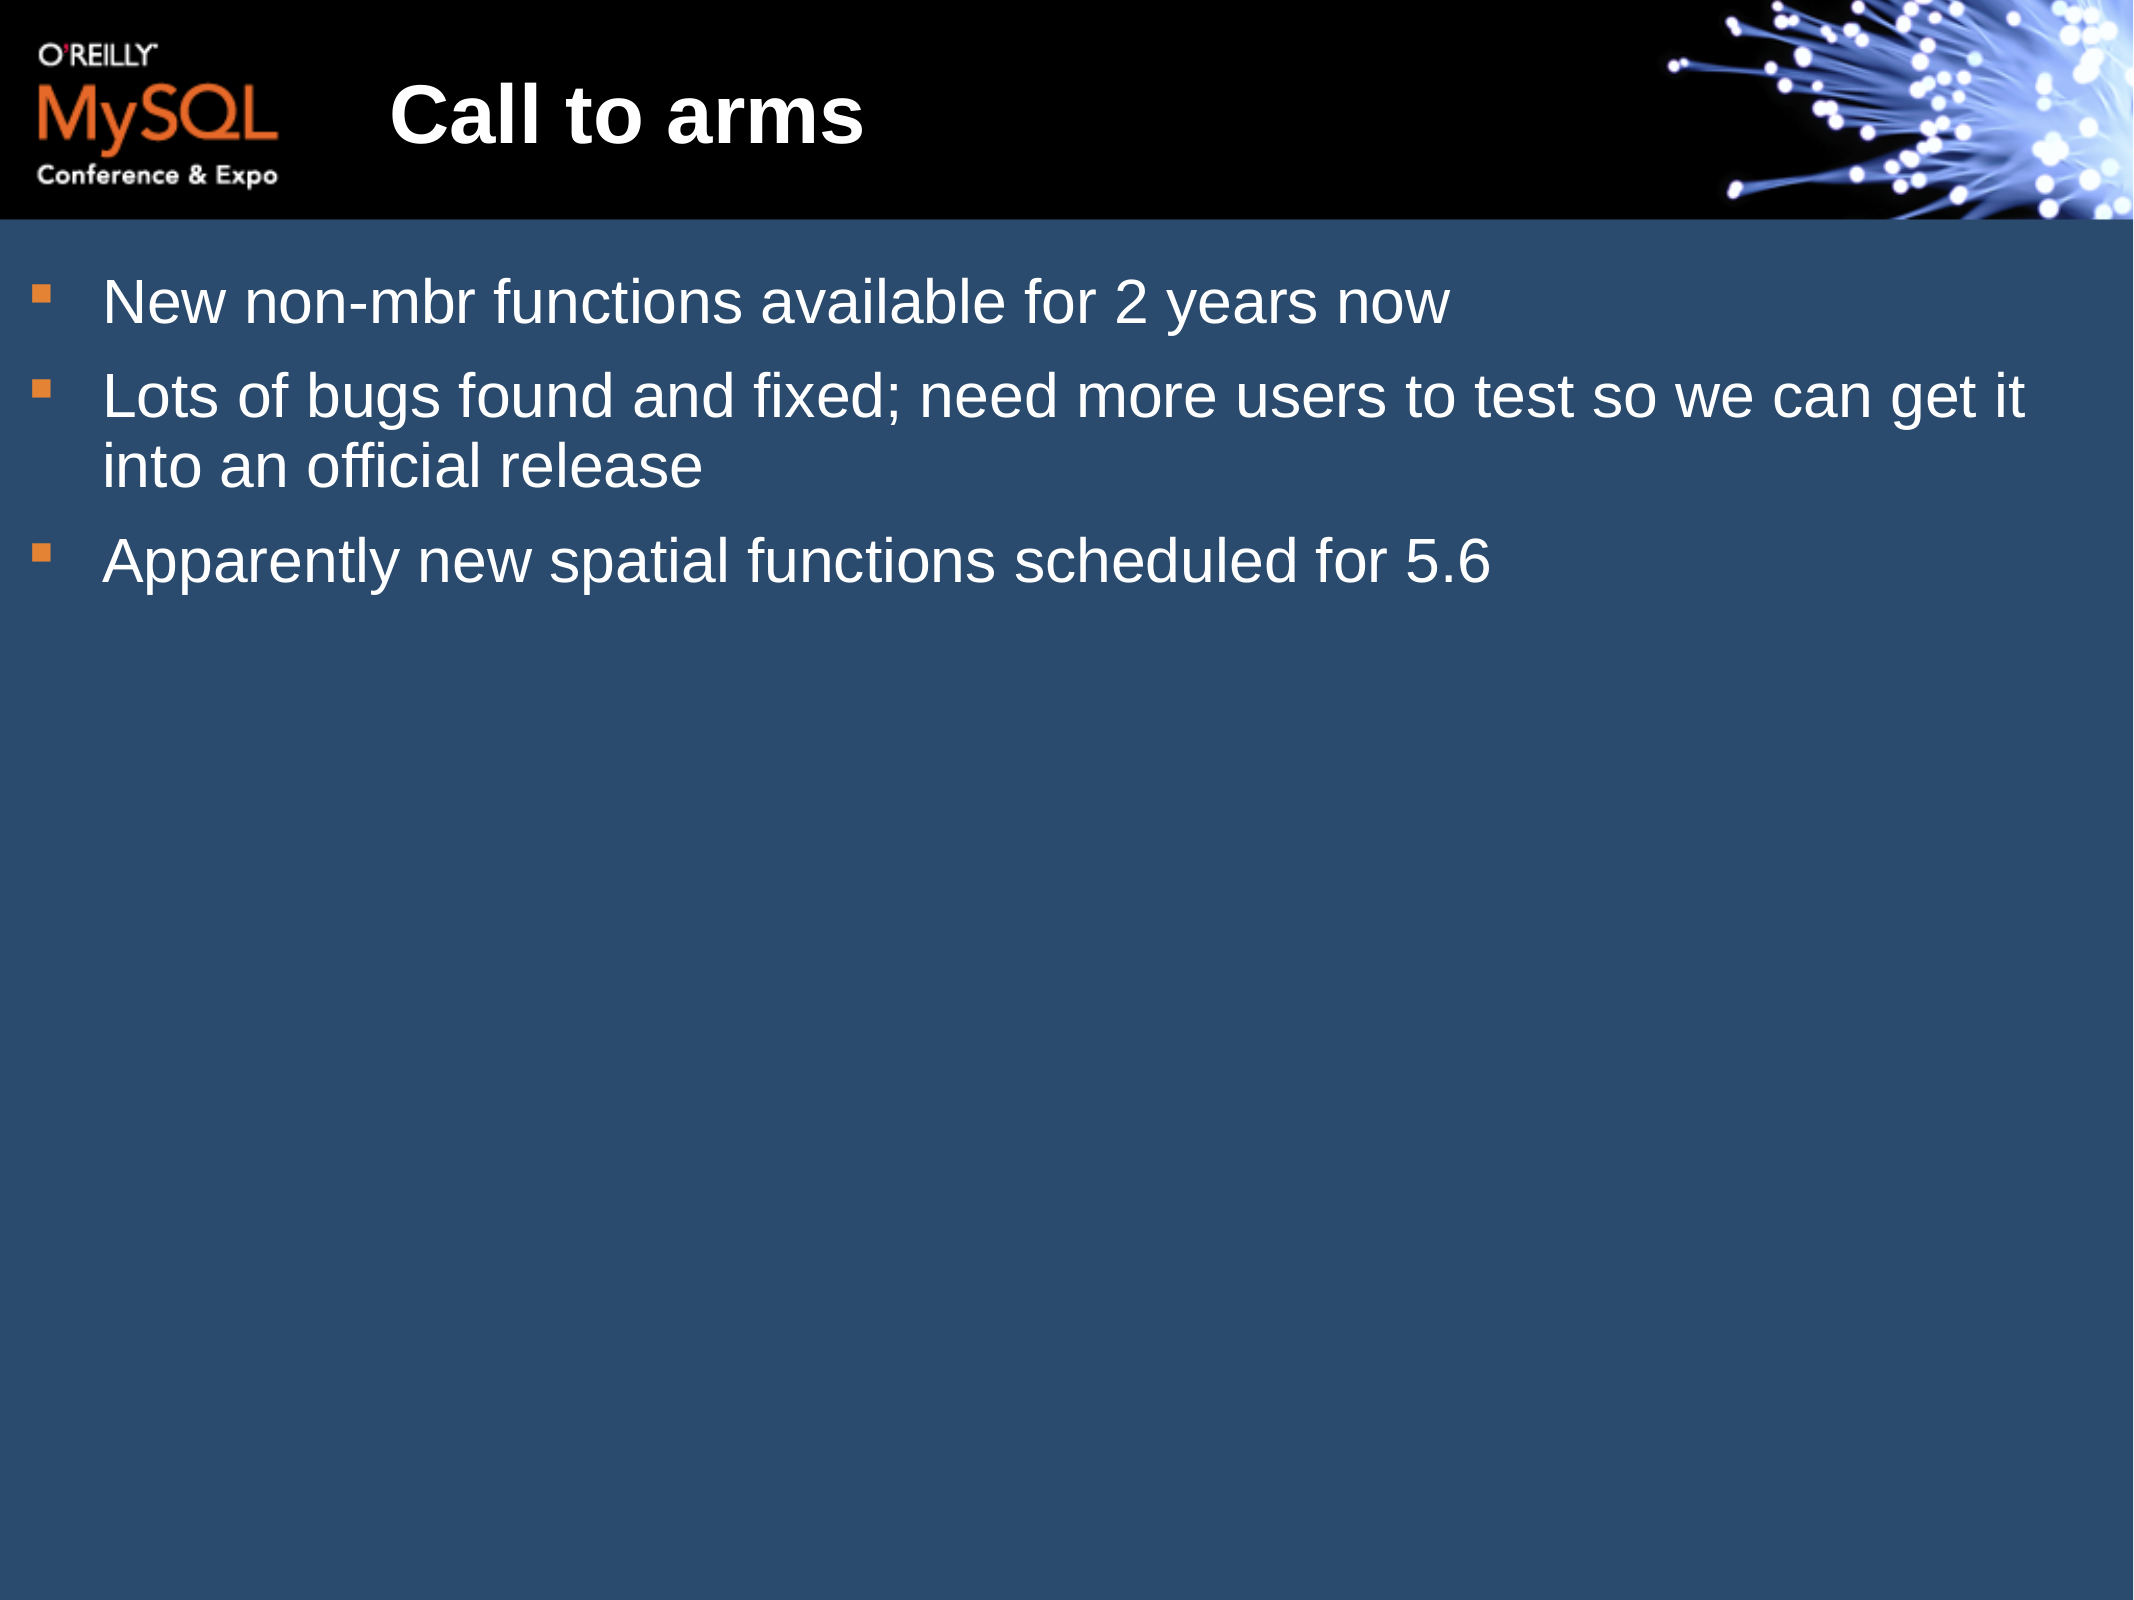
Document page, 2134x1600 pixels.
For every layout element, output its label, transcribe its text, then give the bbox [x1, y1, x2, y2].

title Call to arms [381, 36, 2103, 193]
list New non-mbr functions available for 2 years now Lots of bugs found and fixed; need more users to test so we can get it into an official release Apparently new spatial functions scheduled for 5.6 [0, 258, 2100, 1333]
picture [0, 0, 2134, 1600]
